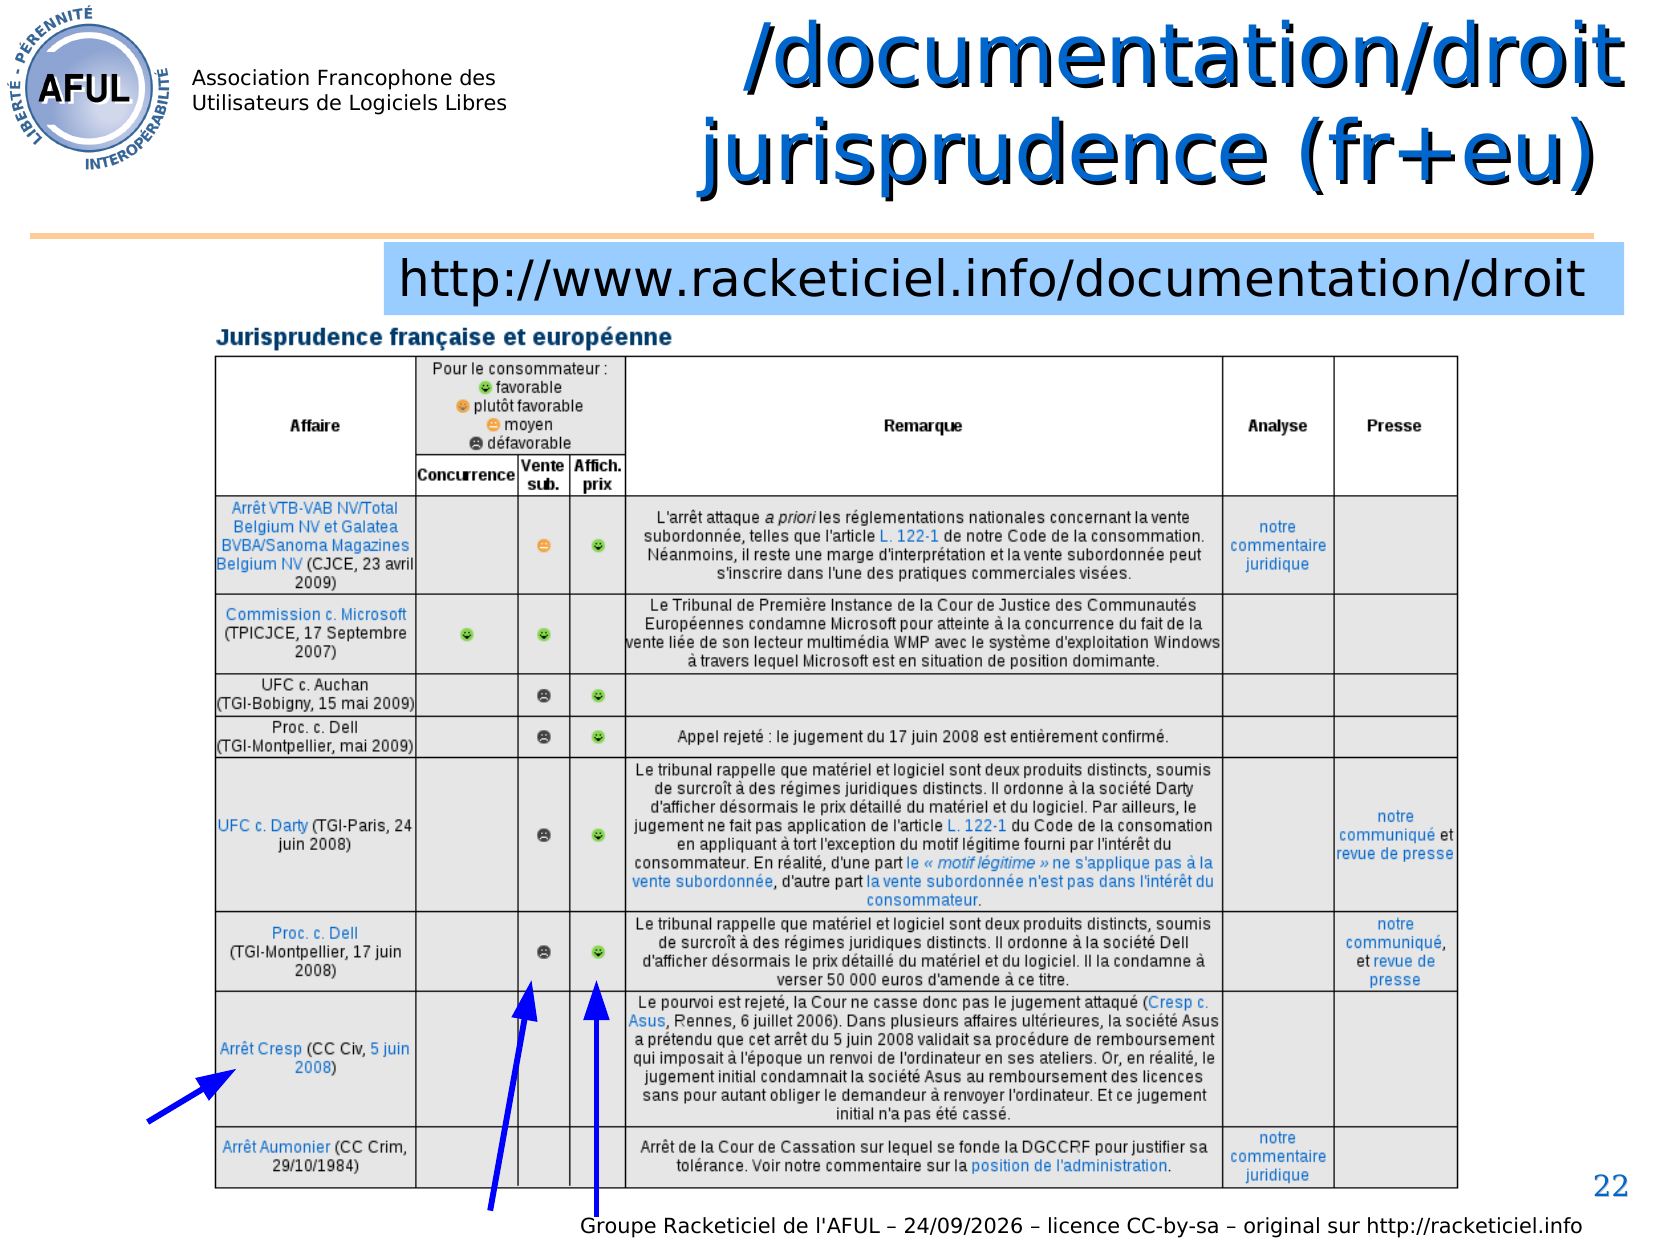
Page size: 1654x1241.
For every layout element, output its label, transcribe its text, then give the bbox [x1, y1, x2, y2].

text_box http://www.racketiciel.info/documentation/droit [383, 242, 1625, 316]
picture [211, 324, 1465, 1194]
title /documentation/droit jurisprudence (fr+eu) [501, 6, 1625, 201]
picture [0, 0, 178, 178]
